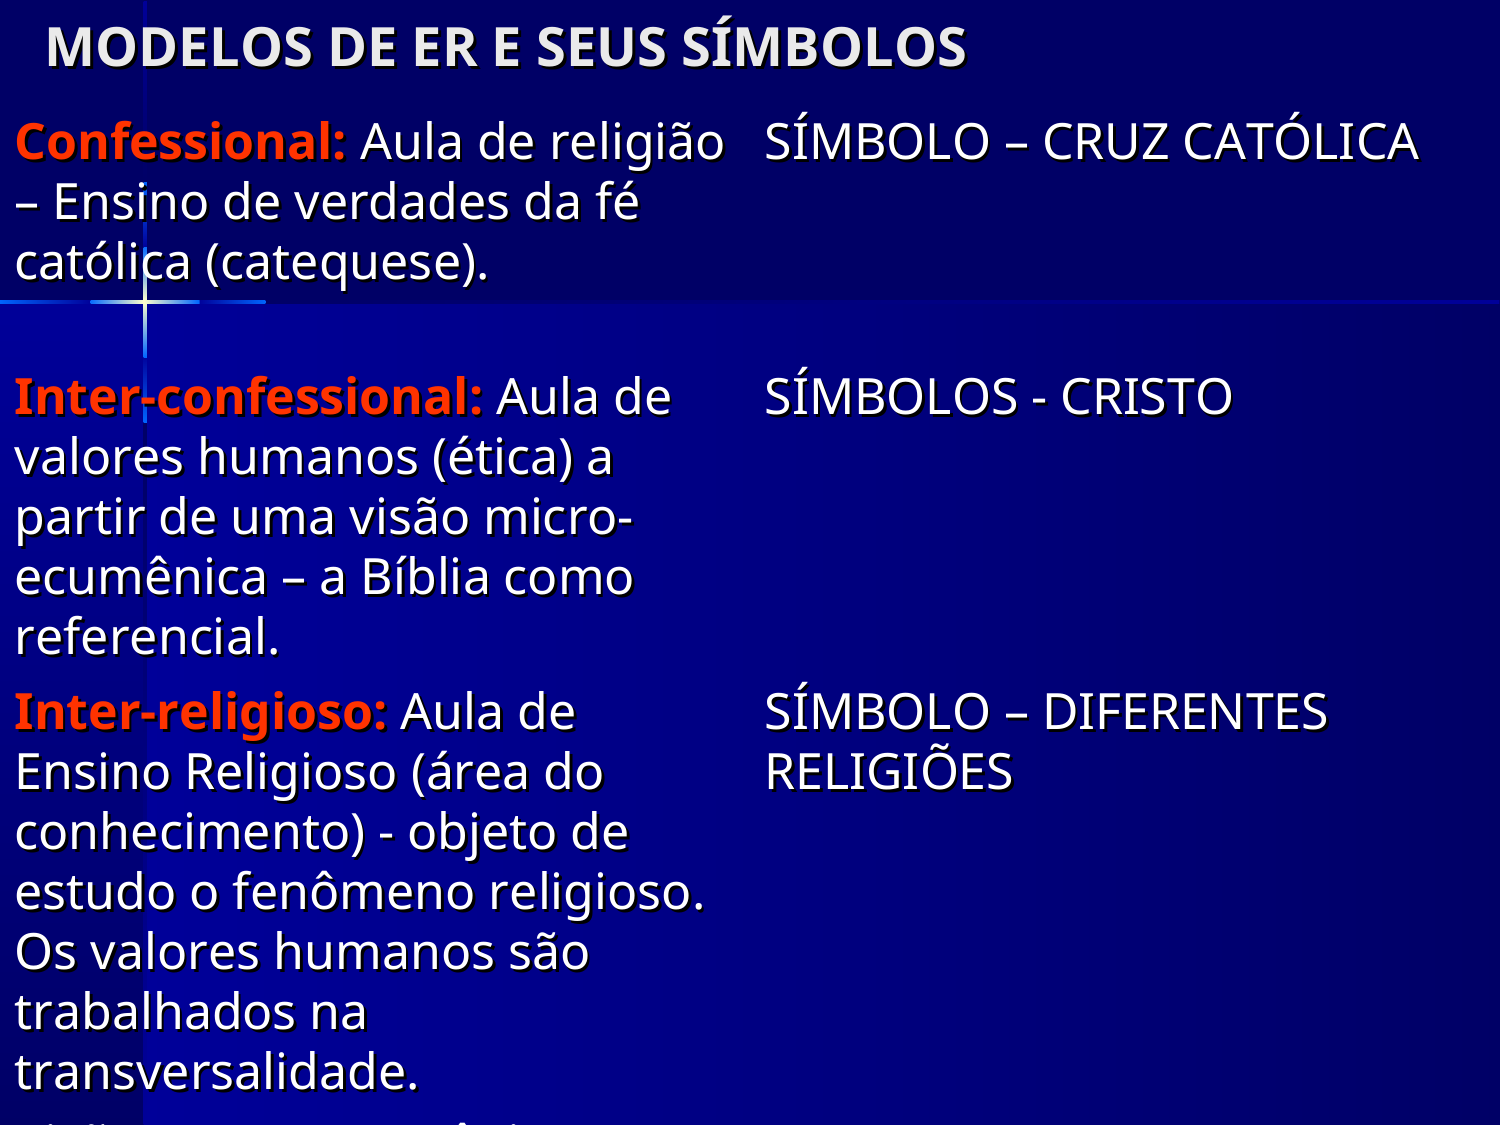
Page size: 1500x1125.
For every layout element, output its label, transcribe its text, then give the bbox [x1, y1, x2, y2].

title MODELOS DE ER E SEUS SÍMBOLOS [29, 0, 1471, 91]
table_header SÍMBOLO – CRUZ CATÓLICA [750, 102, 1500, 357]
table_cell SÍMBOLOS - CRISTO [750, 357, 1500, 672]
table_cell Inter-religioso: Aula de Ensino Religioso (área do conhecimento) - objeto de estudo o fenômeno religioso. Os valores humanos são trabalhados na transversalidade. Visão macro-ecumênica: abrange a diversidade cultural religiosa local e global. [0, 672, 750, 1125]
table_header Confessional: Aula de religião – Ensino de verdades da fé católica (catequese). [0, 102, 750, 357]
table_cell Inter-confessional: Aula de valores humanos (ética) a partir de uma visão micro-ecumênica – a Bíblia como referencial. [0, 357, 750, 672]
table_cell SÍMBOLO – DIFERENTES RELIGIÕES [750, 672, 1500, 1125]
